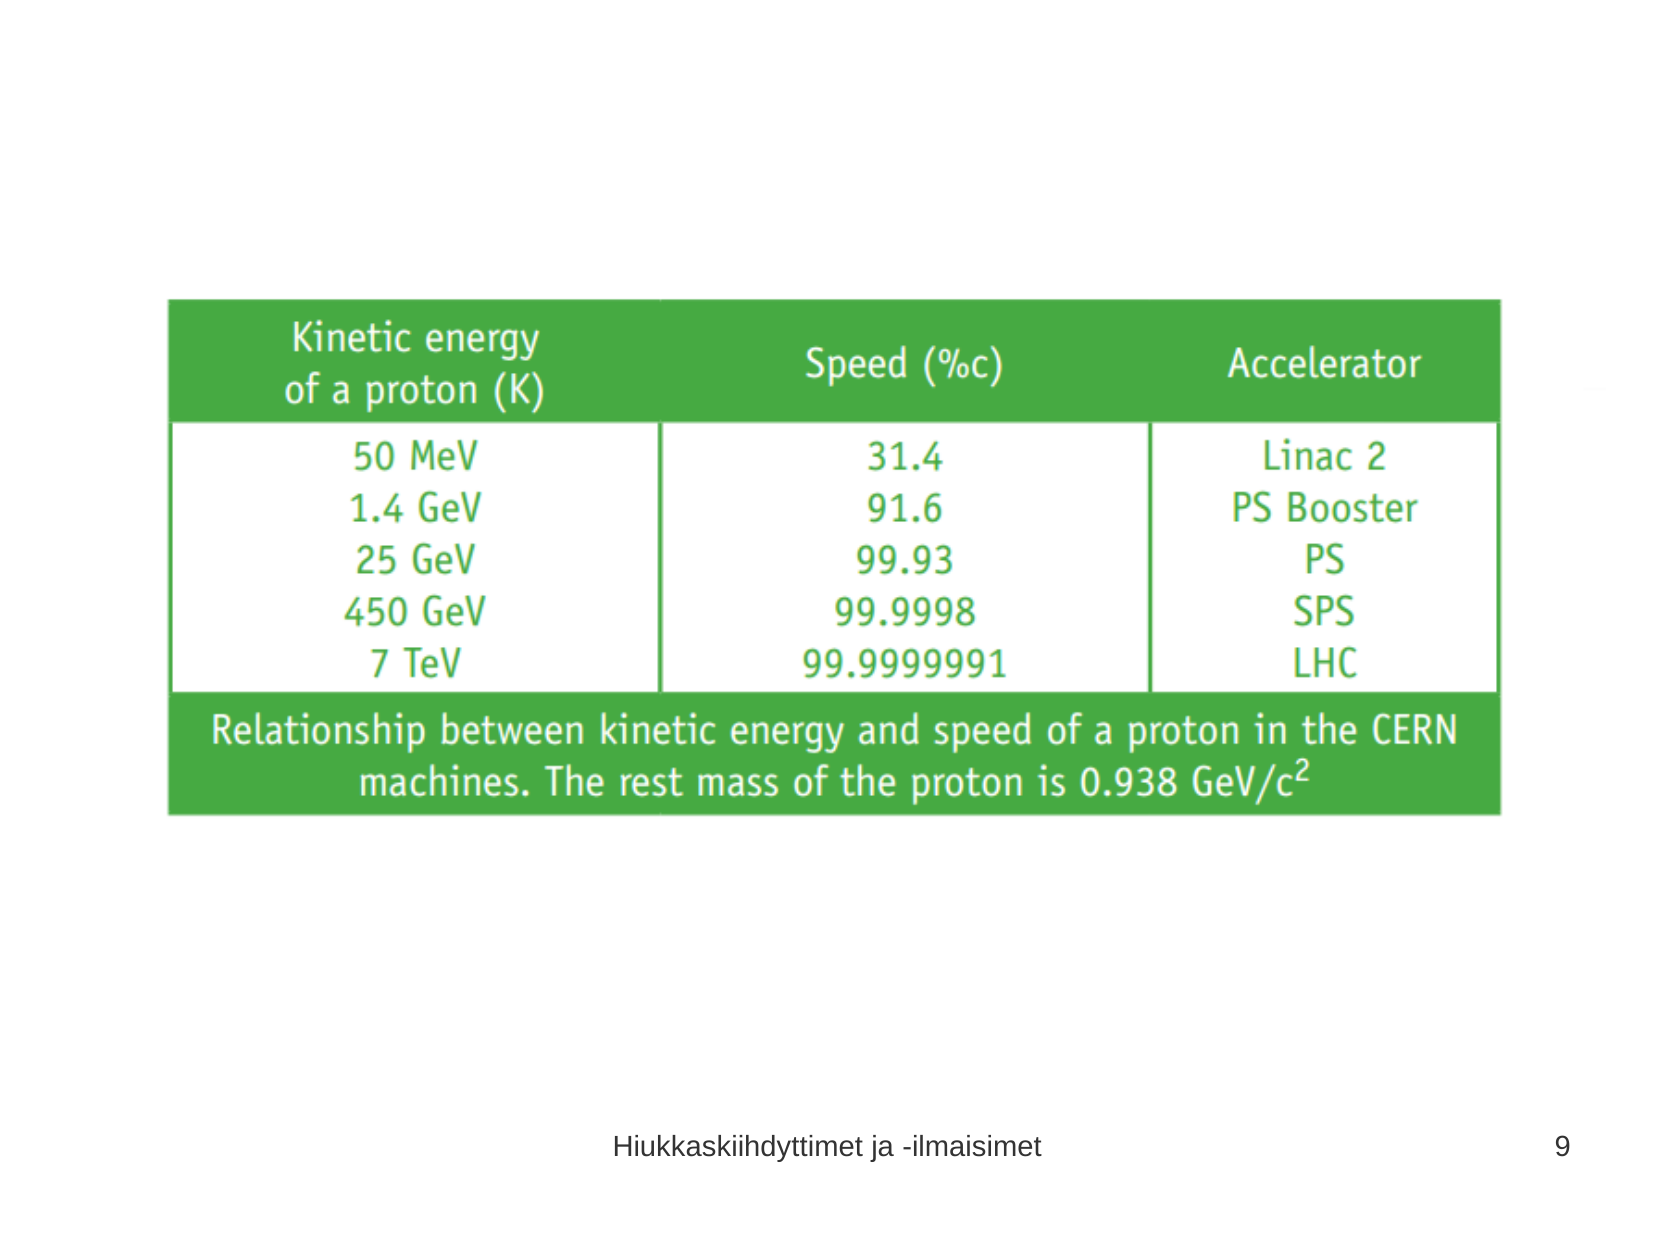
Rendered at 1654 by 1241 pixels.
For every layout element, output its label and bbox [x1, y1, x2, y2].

picture [88, 243, 1606, 857]
